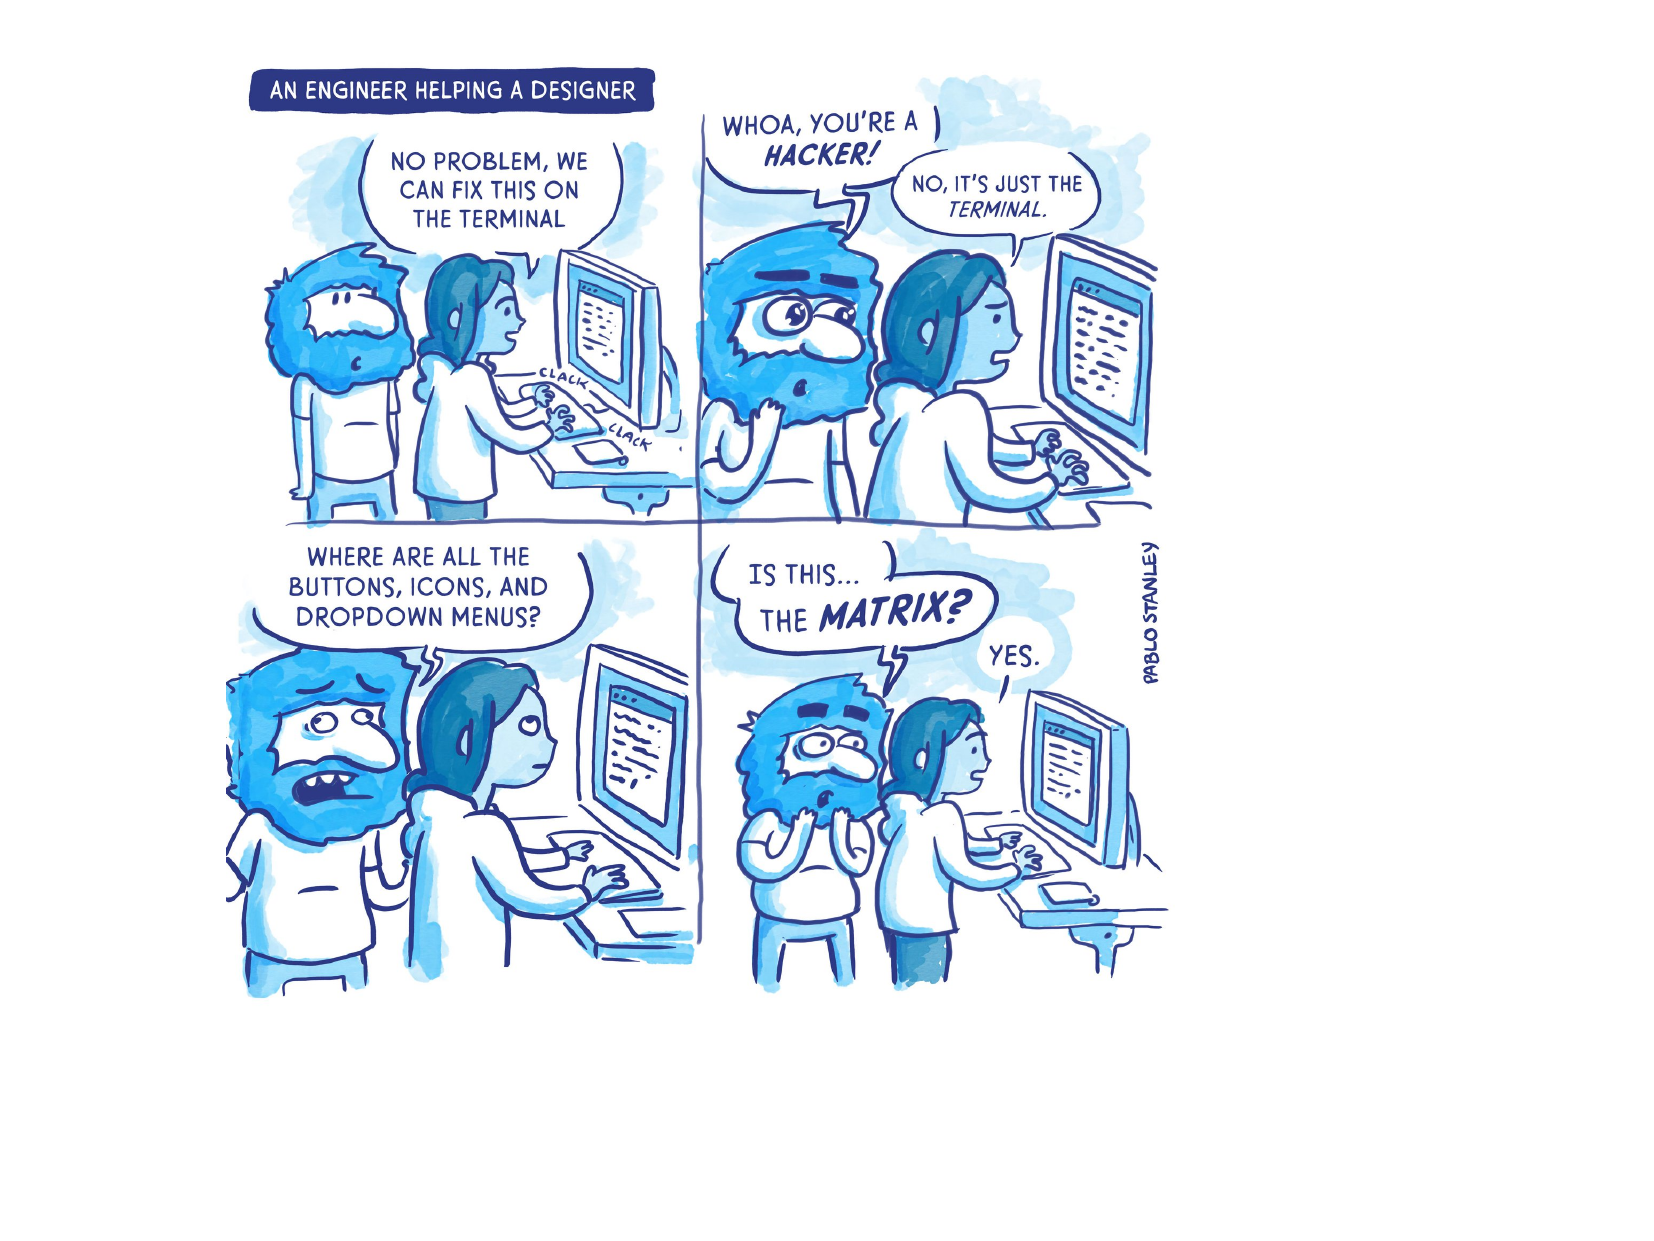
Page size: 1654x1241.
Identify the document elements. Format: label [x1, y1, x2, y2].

picture [226, 49, 1187, 1010]
